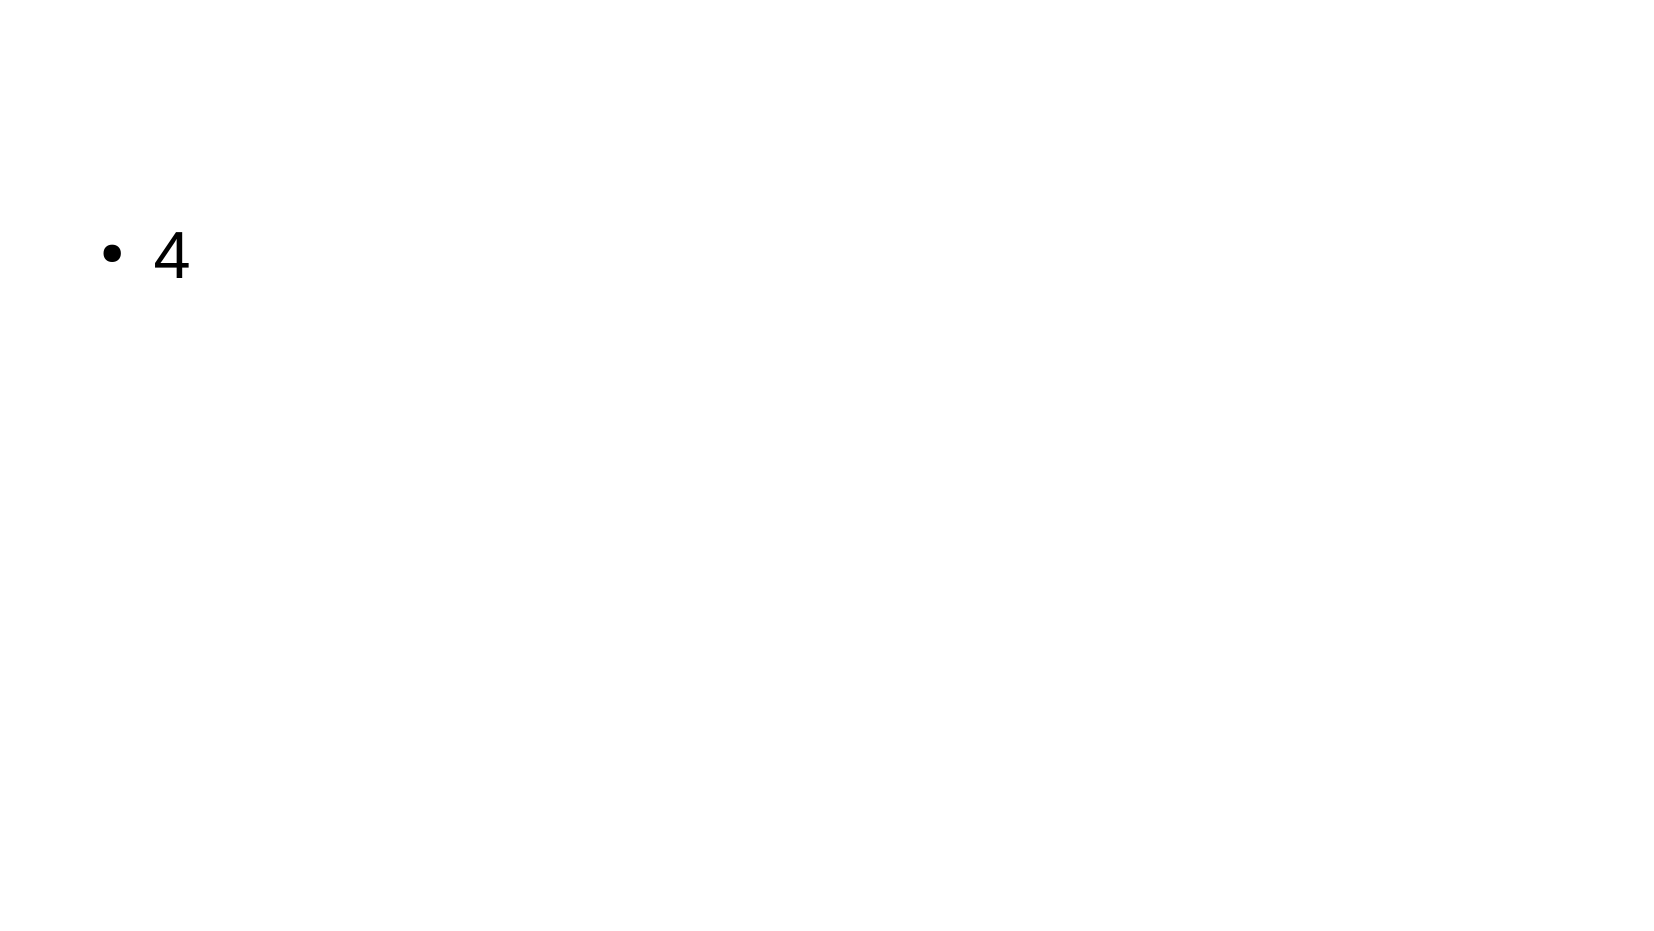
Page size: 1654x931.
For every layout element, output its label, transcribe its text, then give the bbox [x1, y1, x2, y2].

list 4 [82, 217, 1571, 758]
